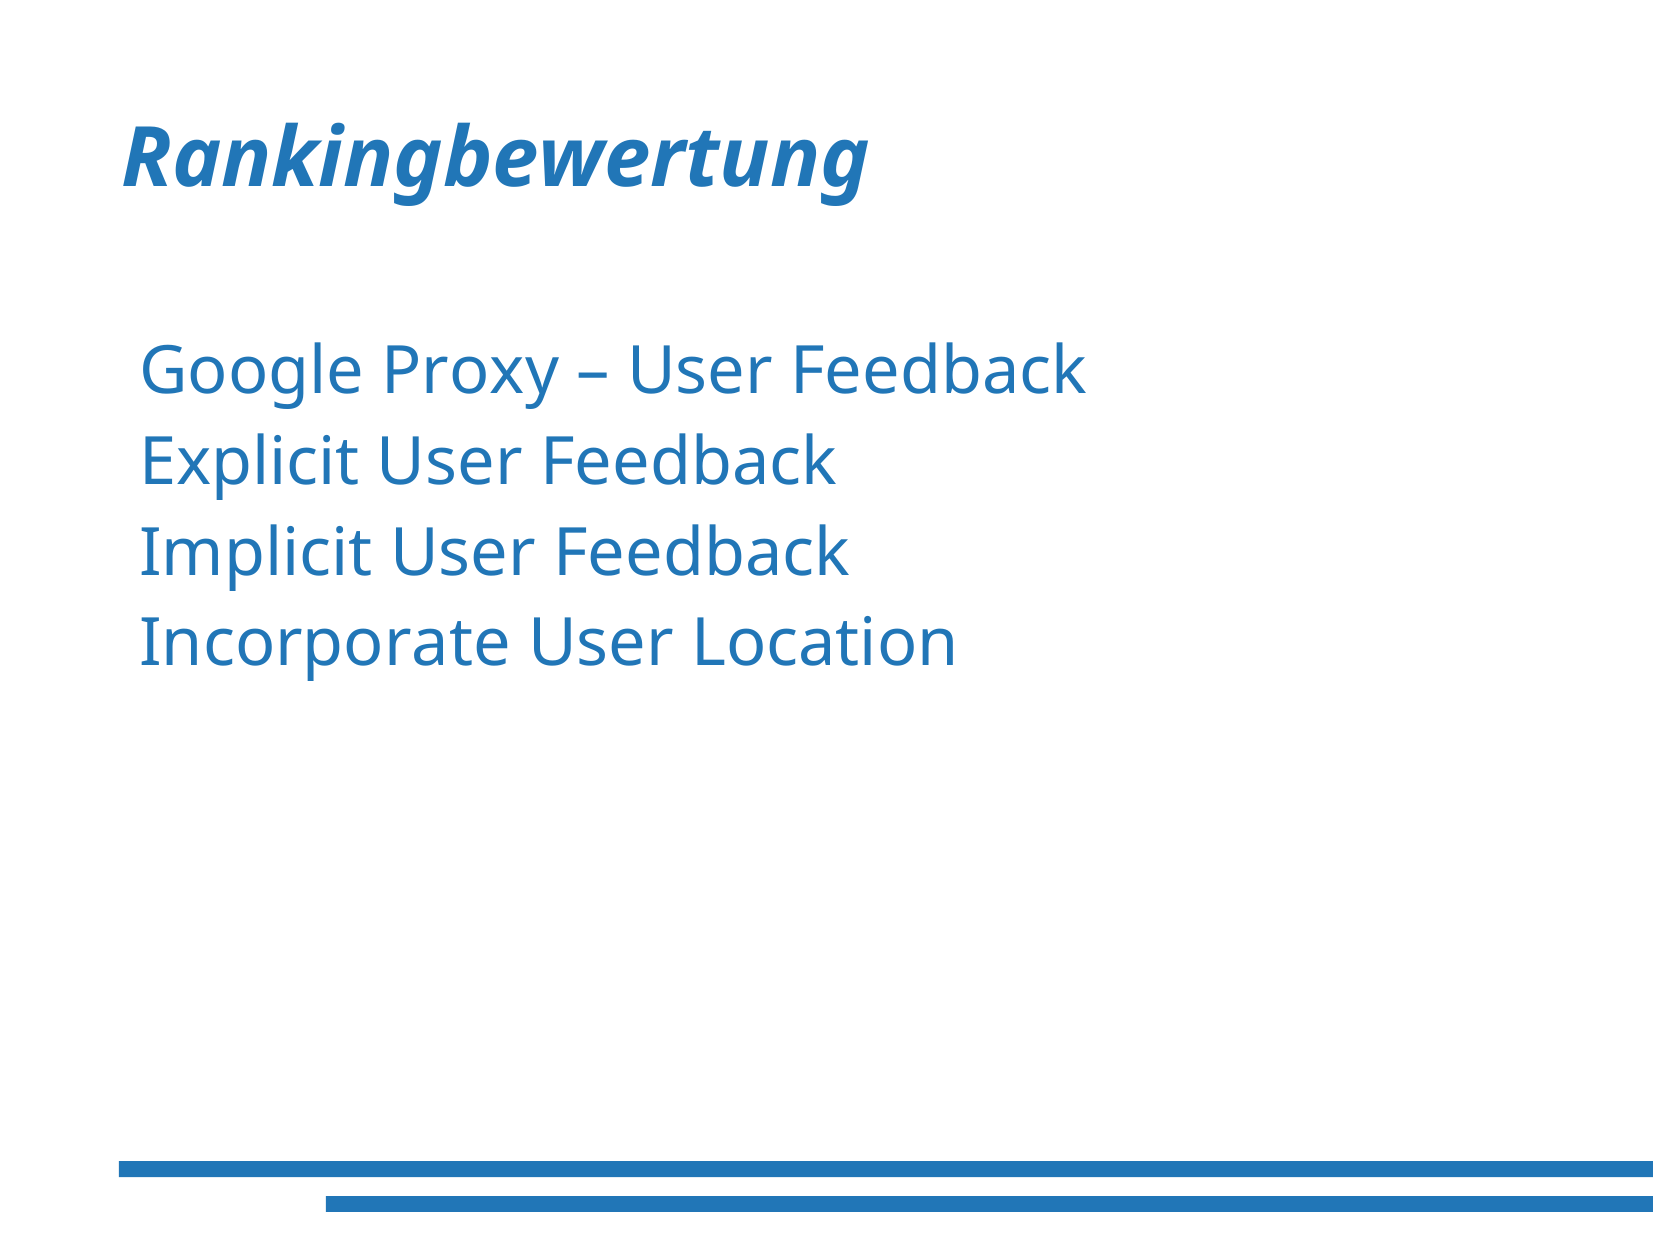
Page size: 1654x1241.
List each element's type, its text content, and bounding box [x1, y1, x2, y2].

list Google Proxy – User Feedback Explicit User Feedback Implicit User Feedback Incorporate User Location [121, 322, 1561, 1133]
title Rankingbewertung [121, 50, 1534, 258]
